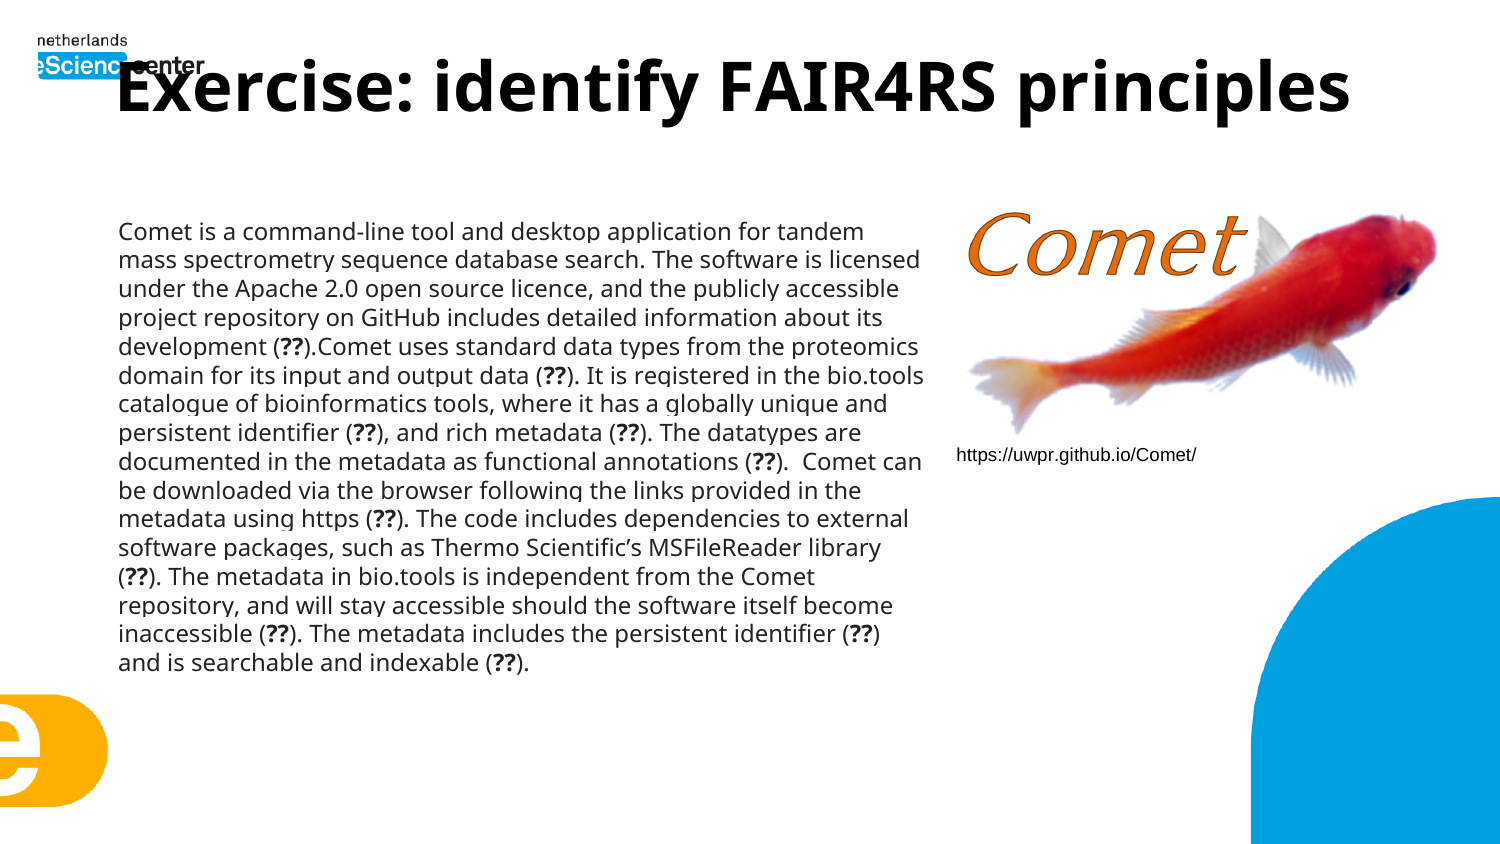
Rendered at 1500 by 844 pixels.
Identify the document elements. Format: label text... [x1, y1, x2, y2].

picture [953, 201, 1449, 427]
title Exercise: identify FAIR4RS principles (2) [103, 44, 1449, 209]
text_box https://uwpr.github.io/Comet/ [941, 427, 1461, 481]
text_box Comet is a command-line tool and desktop application for tandem mass spectrometry sequence database search. The software is licensed under the Apache 2.0 open source licence, and the publicly accessible project repository on GitHub includes detailed information about its development (??).Comet uses standard data types from the proteomics domain for its input and output data (??). It is registered in the bio.tools catalogue of bioinformatics tools, where it has a globally unique and persistent identifier (??), and rich metadata (??). The datatypes are documented in the metadata as functional annotations (??). Comet can be downloaded via the browser following the links provided in the metadata using https (??). The code includes dependencies to external software packages, such as Thermo Scientific’s MSFileReader library (??). The metadata in bio.tools is independent from the Comet repository, and will stay accessible should the software itself become inaccessible (??). The metadata includes the persistent identifier (??) and is searchable and indexable (??). [103, 201, 942, 639]
